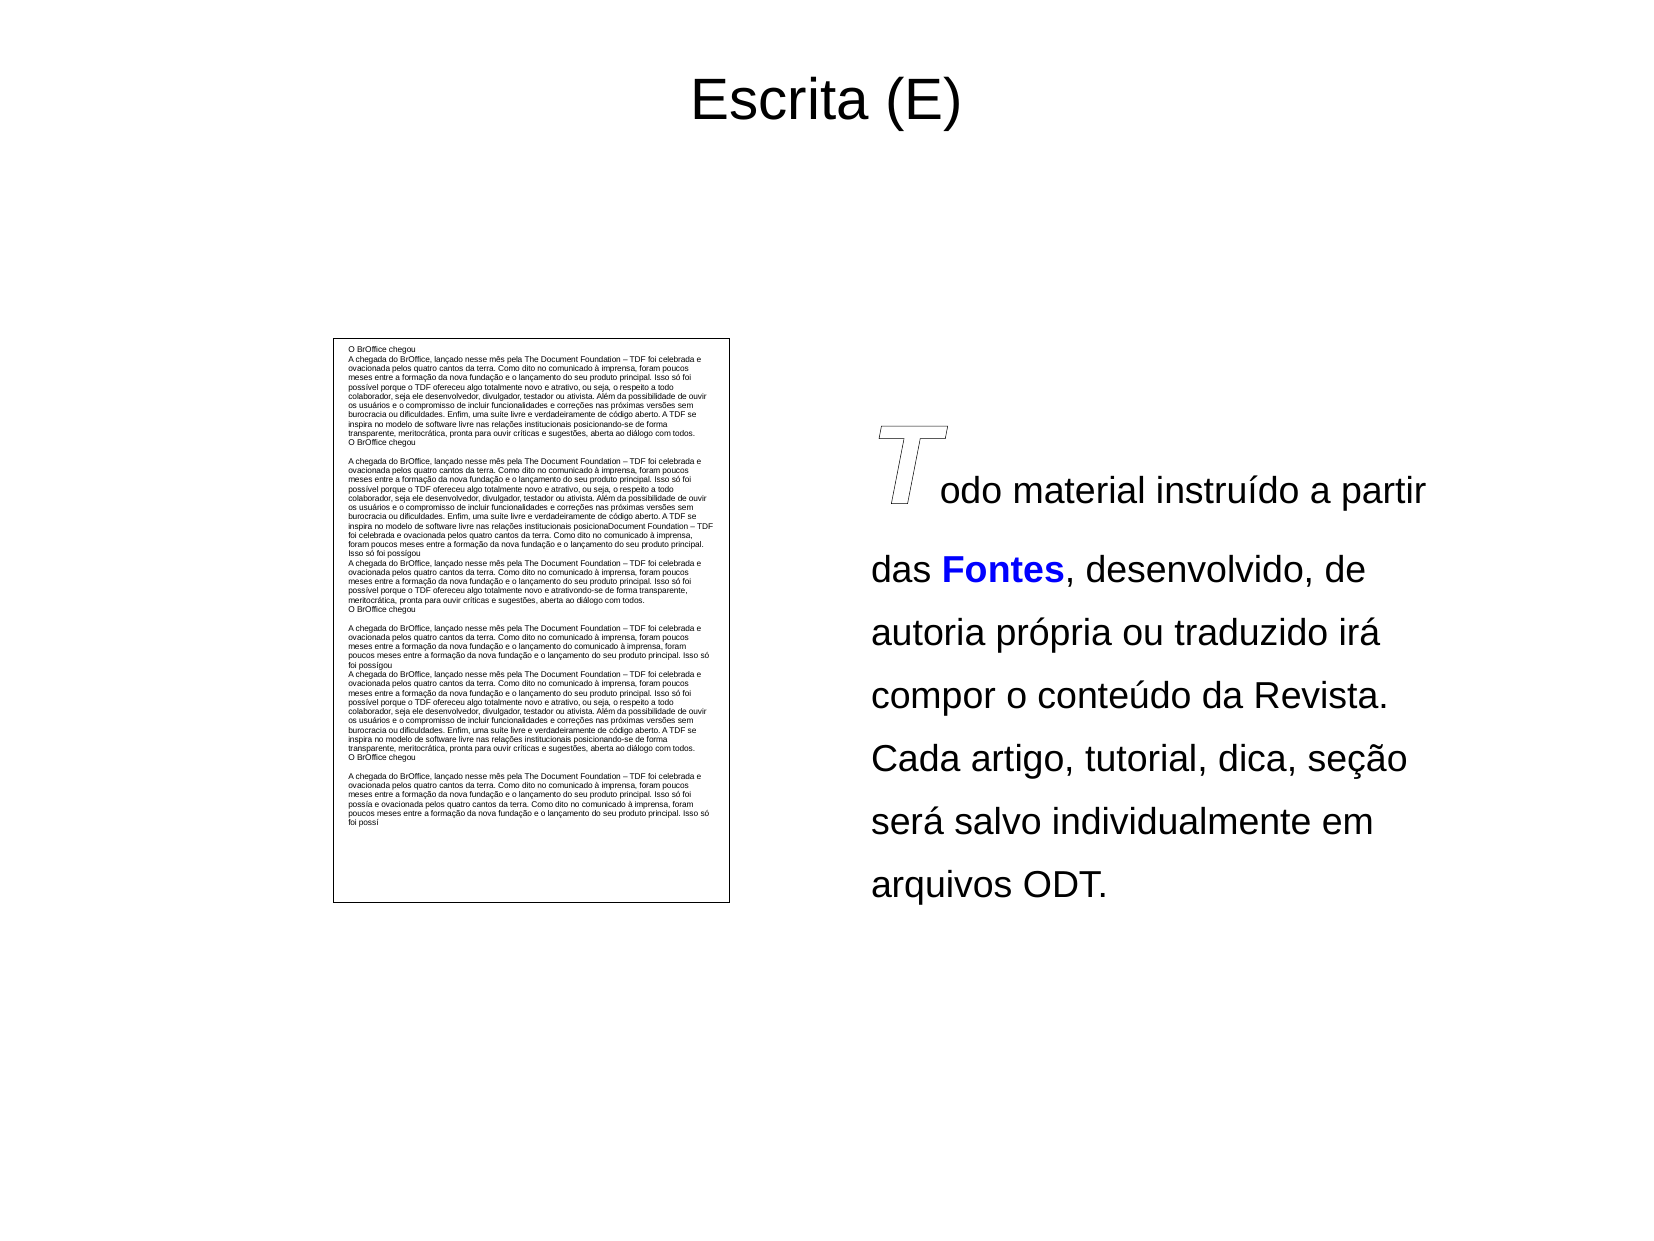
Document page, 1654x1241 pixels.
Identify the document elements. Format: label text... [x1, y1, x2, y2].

text_box Todo material instruído a partir das Fontes, desenvolvido, de autoria própria ou traduzido irá compor o conteúdo da Revista. Cada artigo, tutorial, dica, seção será salvo individualmente em arquivos ODT. [856, 331, 1477, 916]
text_box Escrita (E) [59, 59, 1595, 139]
text_box O BrOffice chegou A chegada do BrOffice, lançado nesse mês pela The Document Foundation – TDF foi celebrada e ovacionada pelos quatro cantos da terra. Como dito no comunicado à imprensa, foram poucos meses entre a formação da nova fundação e o lançamento do seu produto principal. Isso só foi possível porque o TDF ofereceu algo totalmente novo e atrativo, ou seja, o respeito a todo colaborador, seja ele desenvolvedor, divulgador, testador ou ativista. Além da possibilidade de ouvir os usuários e o compromisso de incluir funcionalidades e correções nas próximas versões sem burocracia ou dificuldades. Enfim, uma suíte livre e verdadeiramente de código aberto. A TDF se inspira no modelo de software livre nas relações institucionais posicionando-se de forma transparente, meritocrática, pronta para ouvir críticas e sugestões, aberta ao diálogo com todos. O BrOffice chegou A chegada do BrOffice, lançado nesse mês pela The Document Foundation – TDF foi celebrada e ovacionada pelos quatro cantos da terra. Como dito no comunicado à imprensa, foram poucos meses entre a formação da nova fundação e o lançamento do seu produto principal. Isso só foi possível porque o TDF ofereceu algo totalmente novo e atrativo, ou seja, o respeito a todo colaborador, seja ele desenvolvedor, divulgador, testador ou ativista. Além da possibilidade de ouvir os usuários e o compromisso de incluir funcionalidades e correções nas próximas versões sem burocracia ou dificuldades. Enfim, uma suíte livre e verdadeiramente de código aberto. A TDF se inspira no modelo de software livre nas relações institucionais posicionaDocument Foundation – TDF foi celebrada e ovacionada pelos quatro cantos da terra. Como dito no comunicado à imprensa, foram poucos meses entre a formação da nova fundação e o lançamento do seu produto principal. Isso só foi possígou A chegada do BrOffice, lançado nesse mês pela The Document Foundation – TDF foi celebrada e ovacionada pelos quatro cantos da terra. Como dito no comunicado à imprensa, foram poucos meses entre a formação da nova fundação e o lançamento do seu produto principal. Isso só foi possível porque o TDF ofereceu algo totalmente novo e atrativondo-se de forma transparente, meritocrática, pronta para ouvir críticas e sugestões, aberta ao diálogo com todos. O BrOffice chegou A chegada do BrOffice, lançado nesse mês pela The Document Foundation – TDF foi celebrada e ovacionada pelos quatro cantos da terra. Como dito no comunicado à imprensa, foram poucos meses entre a formação da nova fundação e o lançamento do comunicado à imprensa, foram poucos meses entre a formação da nova fundação e o lançamento do seu produto principal. Isso só foi possígou A chegada do BrOffice, lançado nesse mês pela The Document Foundation – TDF foi celebrada e ovacionada pelos quatro cantos da terra. Como dito no comunicado à imprensa, foram poucos meses entre a formação da nova fundação e o lançamento do seu produto principal. Isso só foi possível porque o TDF ofereceu algo totalmente novo e atrativo, ou seja, o respeito a todo colaborador, seja ele desenvolvedor, divulgador, testador ou ativista. Além da possibilidade de ouvir os usuários e o compromisso de incluir funcionalidades e correções nas próximas versões sem burocracia ou dificuldades. Enfim, uma suíte livre e verdadeiramente de código aberto. A TDF se inspira no modelo de software livre nas relações institucionais posicionando-se de forma transparente, meritocrática, pronta para ouvir críticas e sugestões, aberta ao diálogo com todos. O BrOffice chegou A chegada do BrOffice, lançado nesse mês pela The Document Foundation – TDF foi celebrada e ovacionada pelos quatro cantos da terra. Como dito no comunicado à imprensa, foram poucos meses entre a formação da nova fundação e o lançamento do seu produto principal. Isso só foi possía e ovacionada pelos quatro cantos da terra. Como dito no comunicado à imprensa, foram poucos meses entre a formação da nova fundação e o lançamento do seu produto principal. Isso só foi possí [333, 338, 730, 903]
